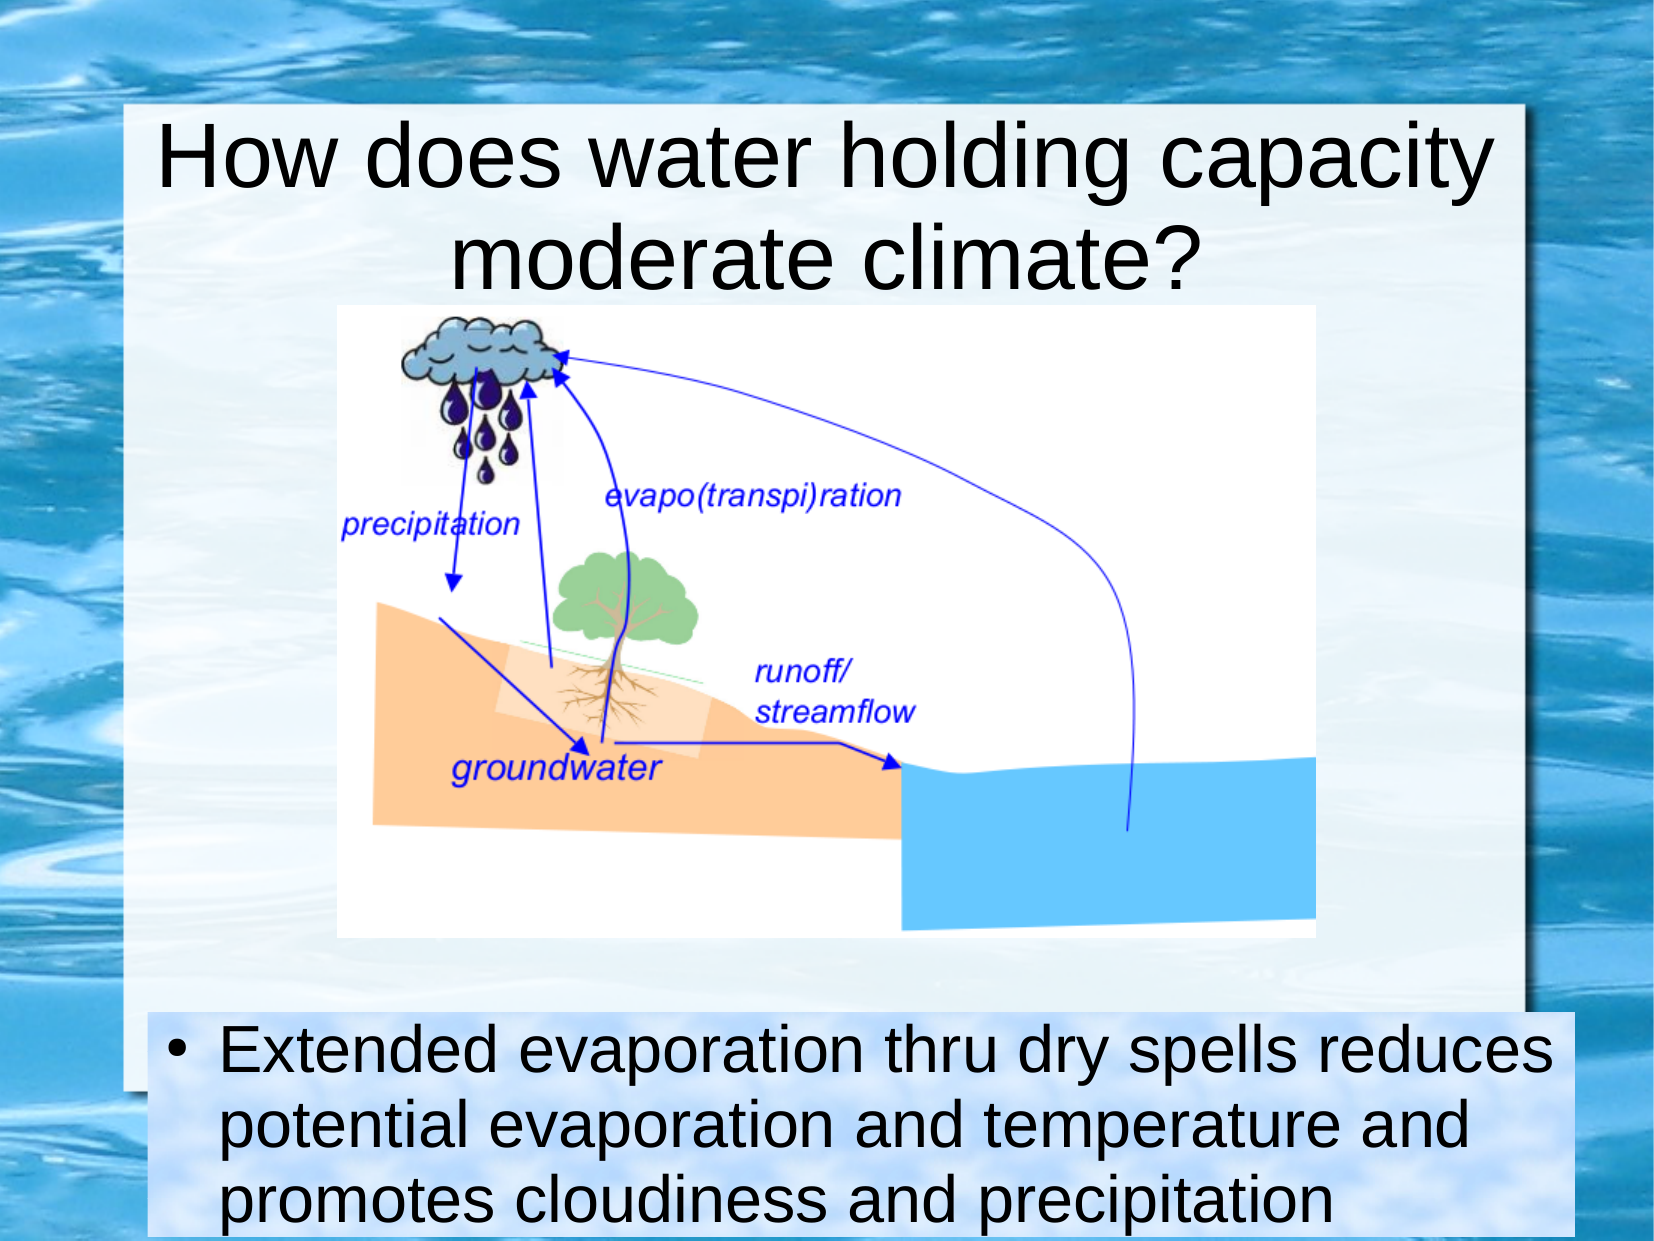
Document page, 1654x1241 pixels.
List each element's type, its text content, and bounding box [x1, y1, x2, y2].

picture [0, 0, 1654, 1241]
list Extended evaporation thru dry spells reduces potential evaporation and temperature and promotes cloudiness and precipitation [147, 1012, 1576, 1237]
title How does water holding capacity moderate climate? [147, 104, 1506, 310]
